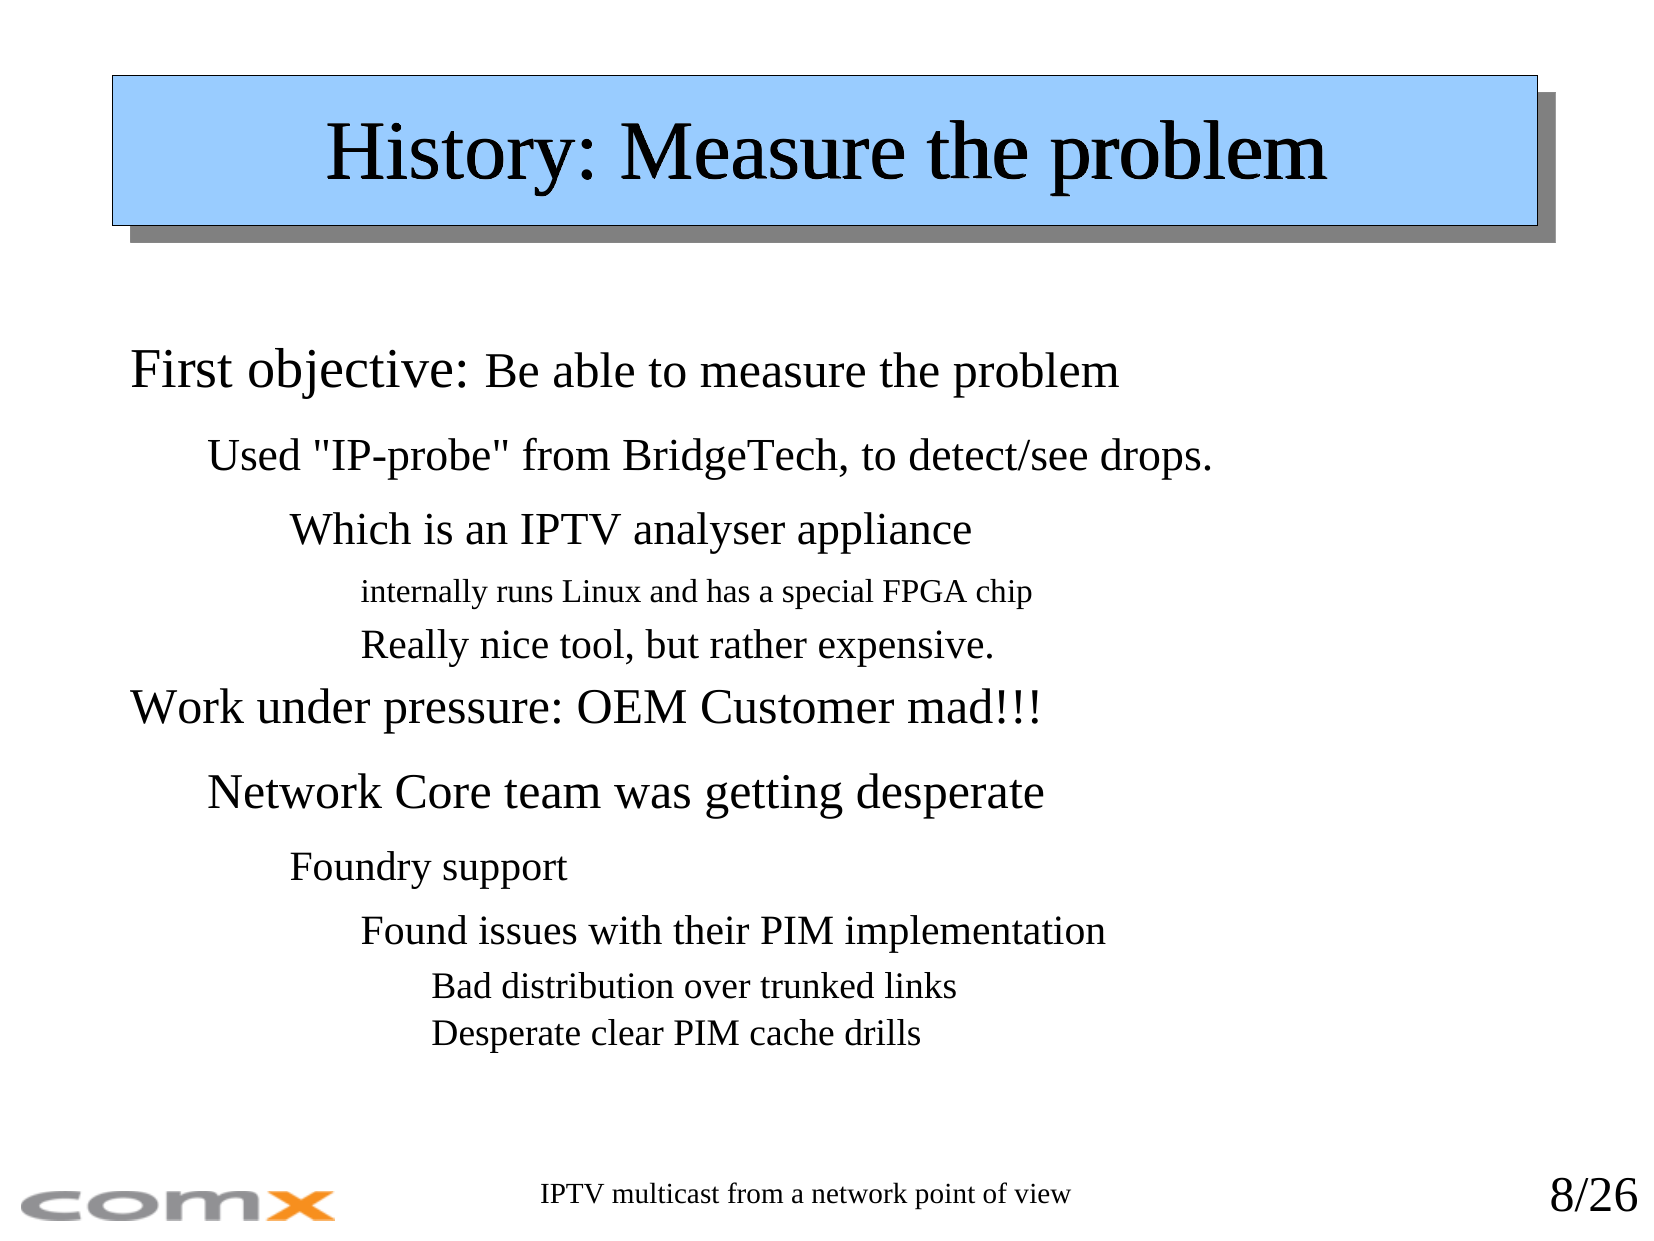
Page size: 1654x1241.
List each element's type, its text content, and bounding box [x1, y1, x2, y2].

title History: Measure the problem [116, 75, 1538, 226]
list First objective: Be able to measure the problem Used "IP-probe" from BridgeTech, to detect/see drops. Which is an IPTV analyser appliance internally runs Linux and has a special FPGA chip Really nice tool, but rather expensive. Work under pressure: OEM Customer mad!!! Network Core team was getting desperate Foundry support Found issues with their PIM implementation Bad distribution over trunked links Desperate clear PIM cache drills [112, 337, 1538, 1126]
picture [21, 1191, 335, 1221]
